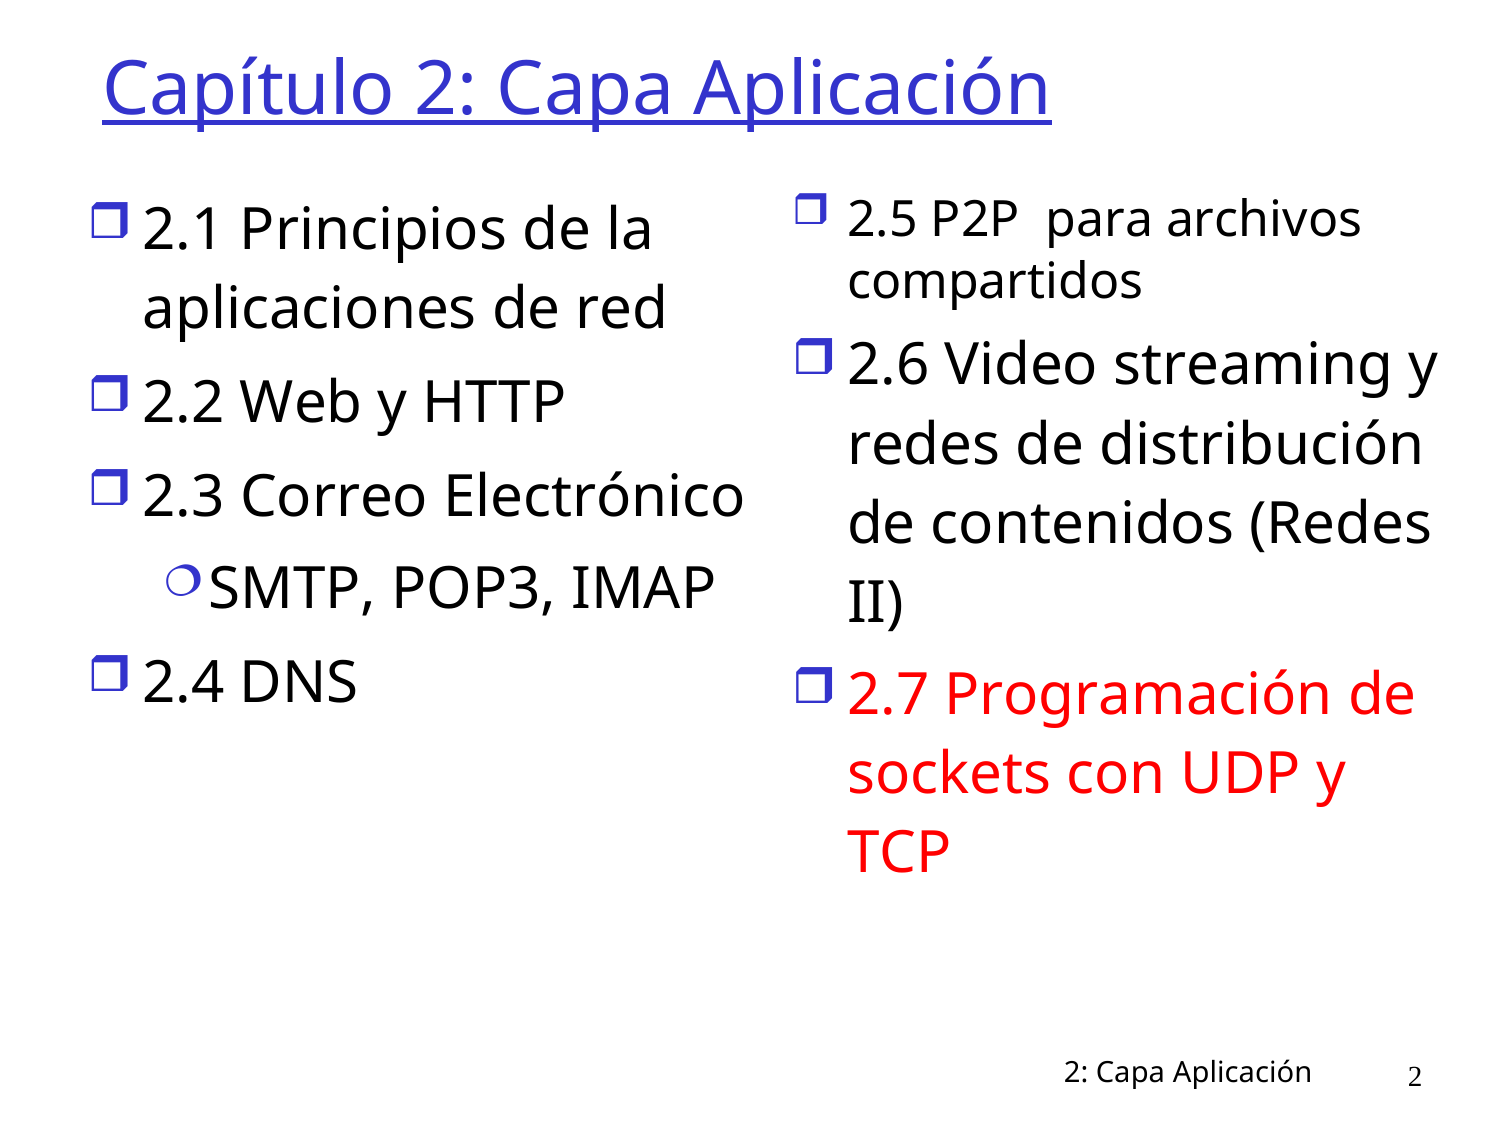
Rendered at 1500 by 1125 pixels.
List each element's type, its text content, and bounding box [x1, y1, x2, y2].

list 2.1 Principios de la aplicaciones de red 2.2 Web y HTTP 2.3 Correo Electrónico SMTP, POP3, IMAP 2.4 DNS [87, 187, 759, 1066]
list 2.5 P2P para archivos compartidos 2.6 Video streaming y redes de distribución de contenidos (Redes II) 2.7 Programación de sockets con UDP y TCP [792, 187, 1464, 951]
title Capítulo 2: Capa Aplicación [87, 23, 1463, 150]
